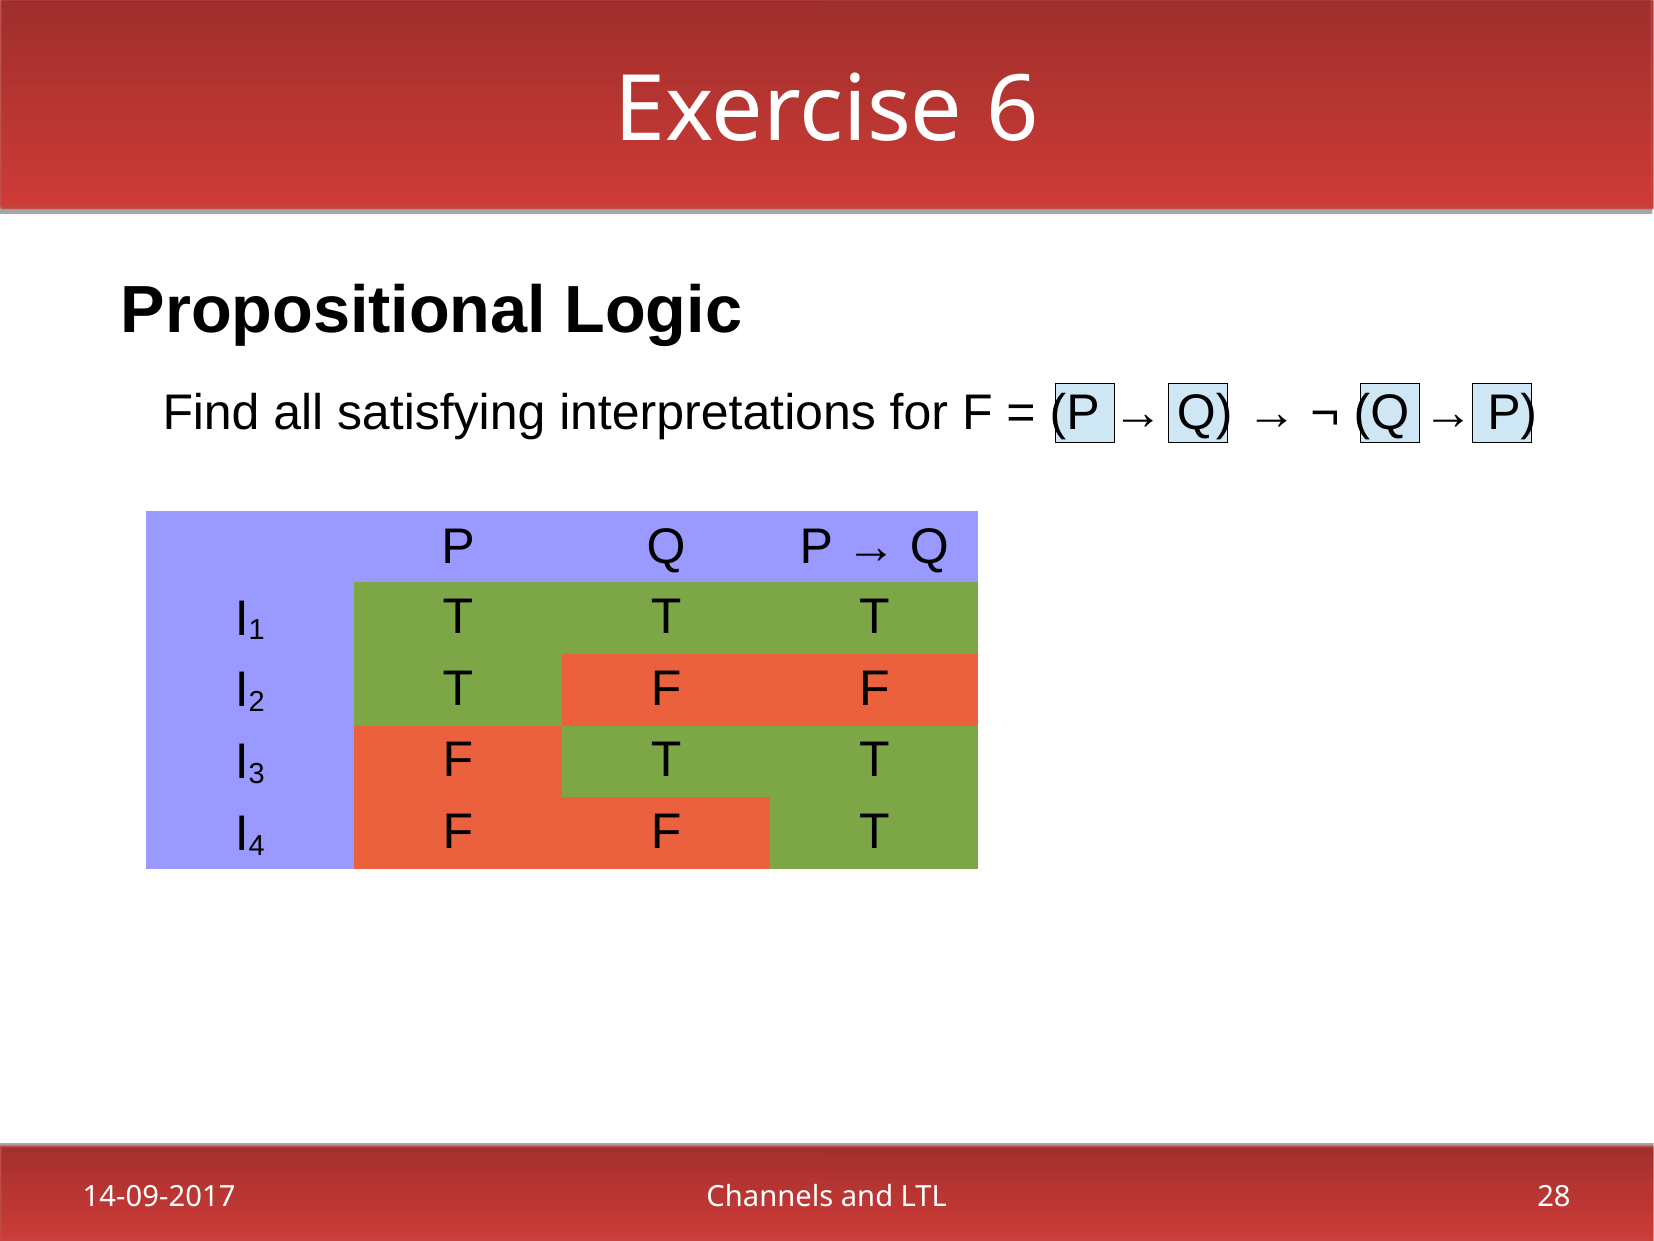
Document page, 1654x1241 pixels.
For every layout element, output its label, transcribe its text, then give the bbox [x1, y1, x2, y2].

table_cell F [562, 797, 770, 869]
text_box Find all satisfying interpretations for F = (P → Q) → ¬ (Q → P) [147, 377, 1554, 448]
picture [0, 1143, 1654, 1241]
text_box Propositional Logic [105, 264, 759, 354]
table_header P → Q [770, 511, 978, 582]
table_cell T [354, 654, 562, 726]
table_cell T [770, 582, 978, 654]
table_header P [354, 511, 562, 582]
table_cell T [562, 726, 770, 797]
table_cell F [354, 726, 562, 797]
table_cell F [562, 654, 770, 726]
table_cell T [770, 726, 978, 797]
title Exercise 6 [59, 31, 1595, 178]
table_cell I2 [146, 654, 354, 726]
table_cell T [354, 582, 562, 654]
table_cell T [770, 797, 978, 869]
picture [0, 0, 1654, 214]
table_header Q [562, 511, 770, 582]
table_cell I1 [146, 582, 354, 654]
table_cell T [562, 582, 770, 654]
table_cell F [770, 654, 978, 726]
table_cell I4 [146, 797, 354, 869]
table_cell I3 [146, 726, 354, 797]
table_cell F [354, 797, 562, 869]
table_header [146, 511, 354, 582]
